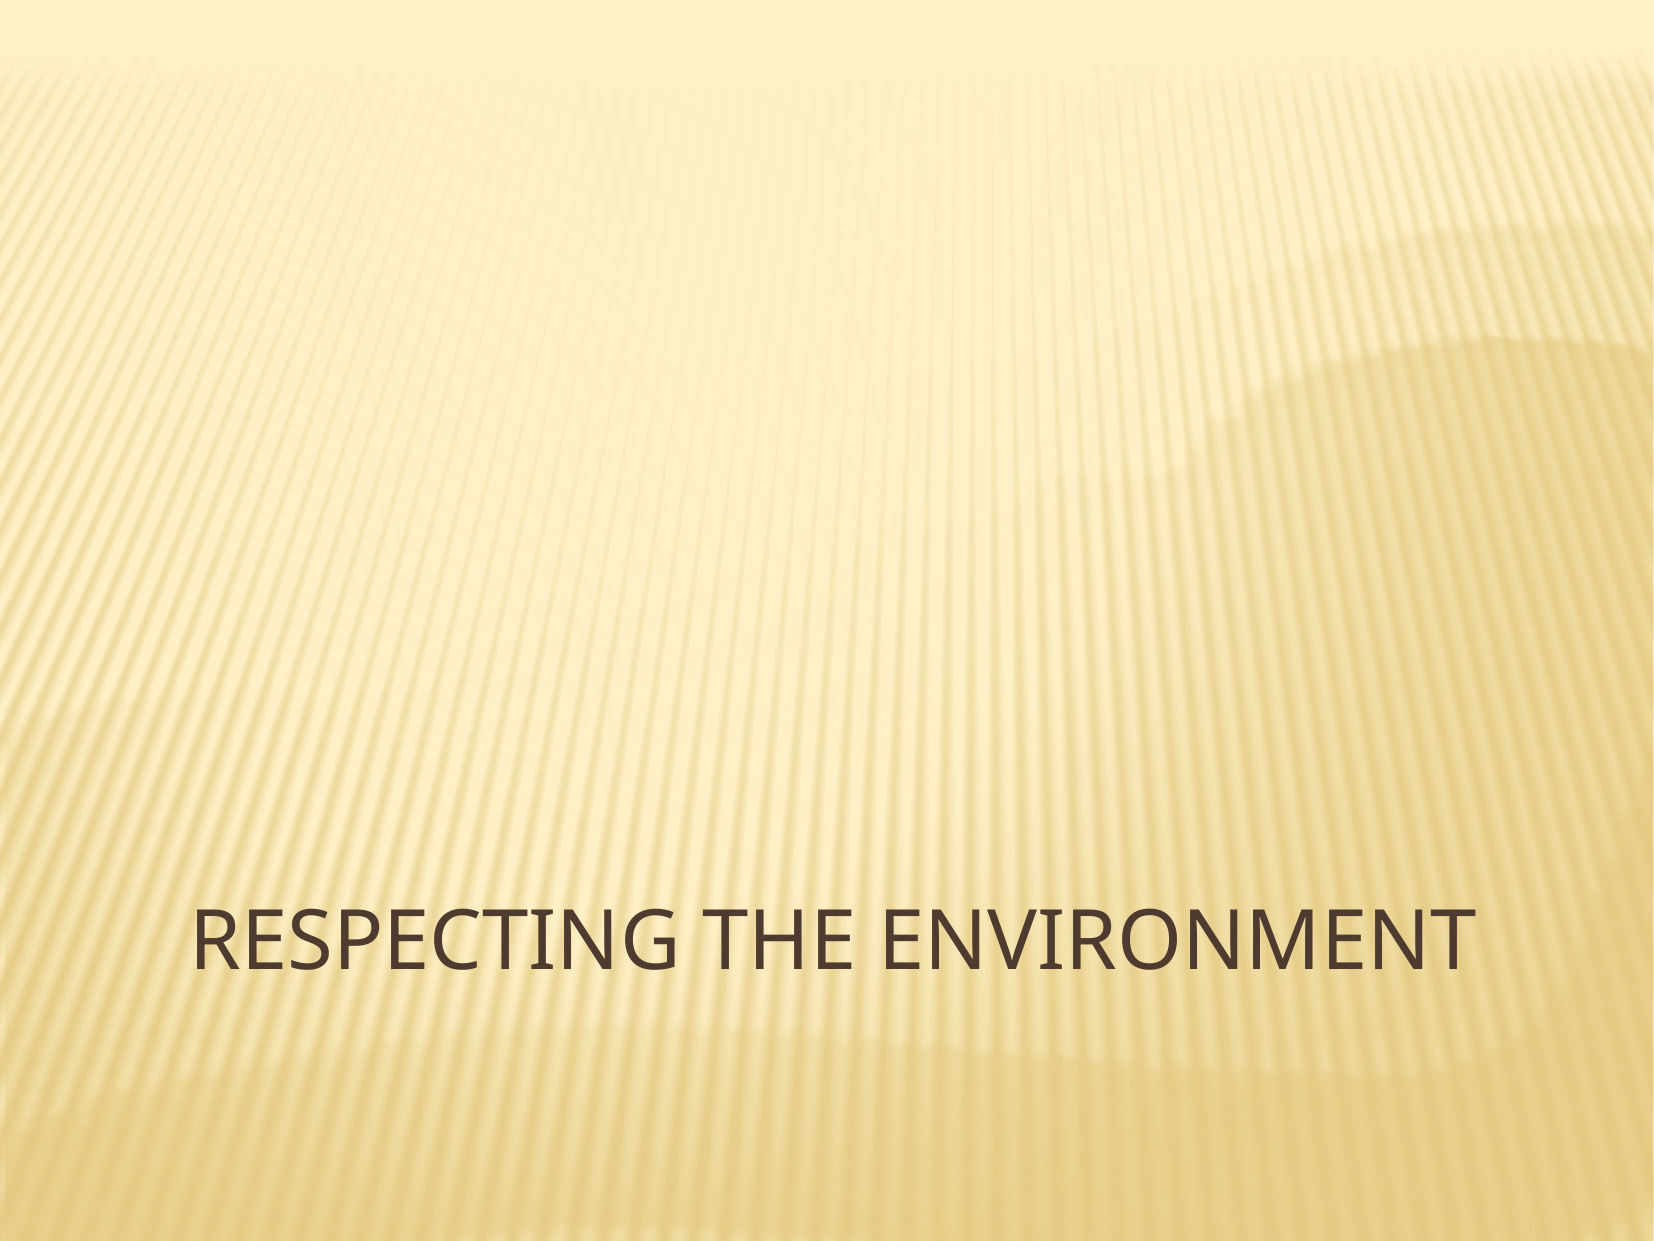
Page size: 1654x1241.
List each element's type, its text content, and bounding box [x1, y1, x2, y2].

title Respecting the environment [68, 877, 1599, 1099]
